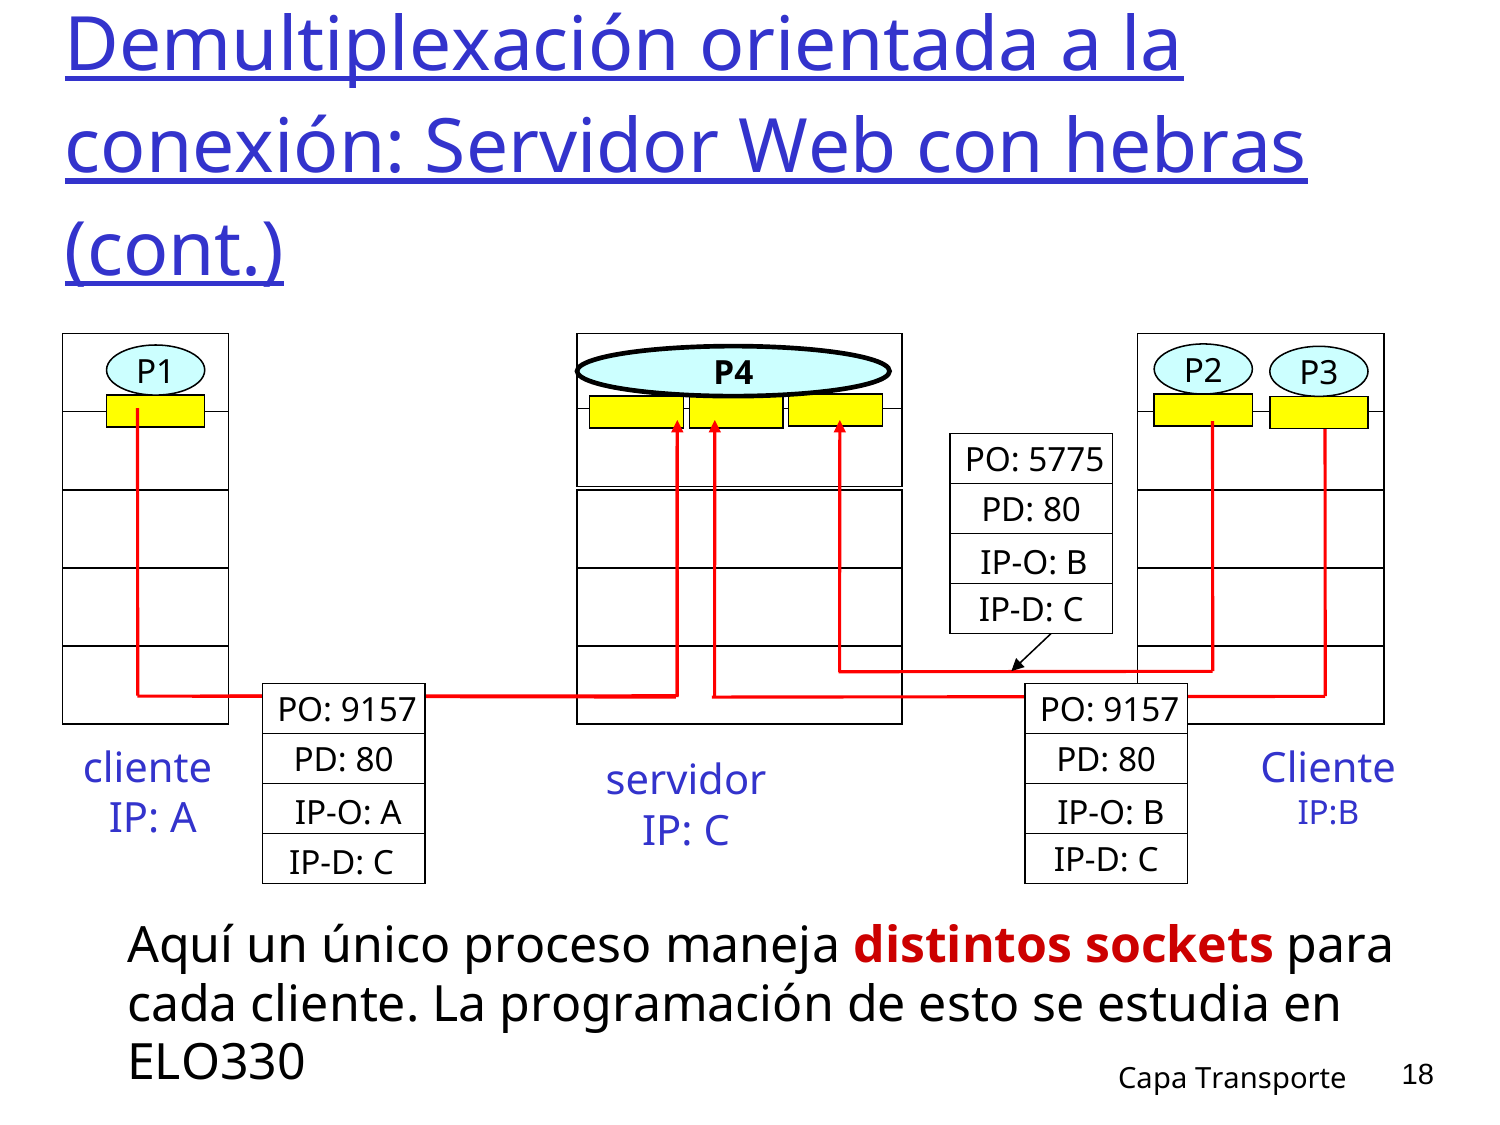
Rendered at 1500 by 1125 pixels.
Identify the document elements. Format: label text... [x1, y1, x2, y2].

text_box [1024, 783, 1042, 833]
text_box P3 [1269, 346, 1369, 397]
text_box [62, 333, 229, 725]
text_box [1137, 333, 1385, 725]
title Demultiplexación orientada a la conexión: Servidor Web con hebras (cont.)‏ [50, 0, 1463, 302]
text_box cliente IP: A [68, 732, 228, 849]
text_box P4 [577, 346, 890, 397]
text_box [577, 333, 903, 487]
text_box [410, 783, 426, 884]
text_box servidor IP: C [590, 745, 782, 862]
text_box [262, 783, 280, 884]
text_box P1 [106, 345, 205, 396]
text_box P2 [1154, 343, 1253, 395]
text_box PO: 5775 [949, 433, 1113, 483]
text_box [577, 489, 675, 694]
text_box IP-O: B [965, 533, 1103, 589]
text_box IP-D: C [1024, 833, 1188, 884]
text_box IP-O: A [280, 783, 417, 839]
text_box IP-O: B [1042, 783, 1180, 839]
text_box PD: 80 [262, 733, 426, 783]
text_box Aquí un único proceso maneja distintos sockets para cada cliente. La programación de esto se estudia en ELO330 [112, 907, 1463, 1104]
text_box [577, 489, 903, 725]
text_box IP-D: C [949, 583, 1113, 634]
text_box [949, 533, 965, 583]
text_box IP-D: C [274, 833, 410, 889]
text_box [842, 489, 903, 670]
text_box Cliente IP:B [1245, 733, 1412, 839]
text_box PO: 9157 [1024, 683, 1188, 733]
text_box [717, 489, 903, 695]
text_box PD: 80 [949, 483, 1113, 533]
text_box [1180, 783, 1188, 833]
text_box PO: 9157 [262, 683, 426, 733]
text_box [1103, 533, 1113, 583]
text_box PD: 80 [1024, 733, 1188, 783]
